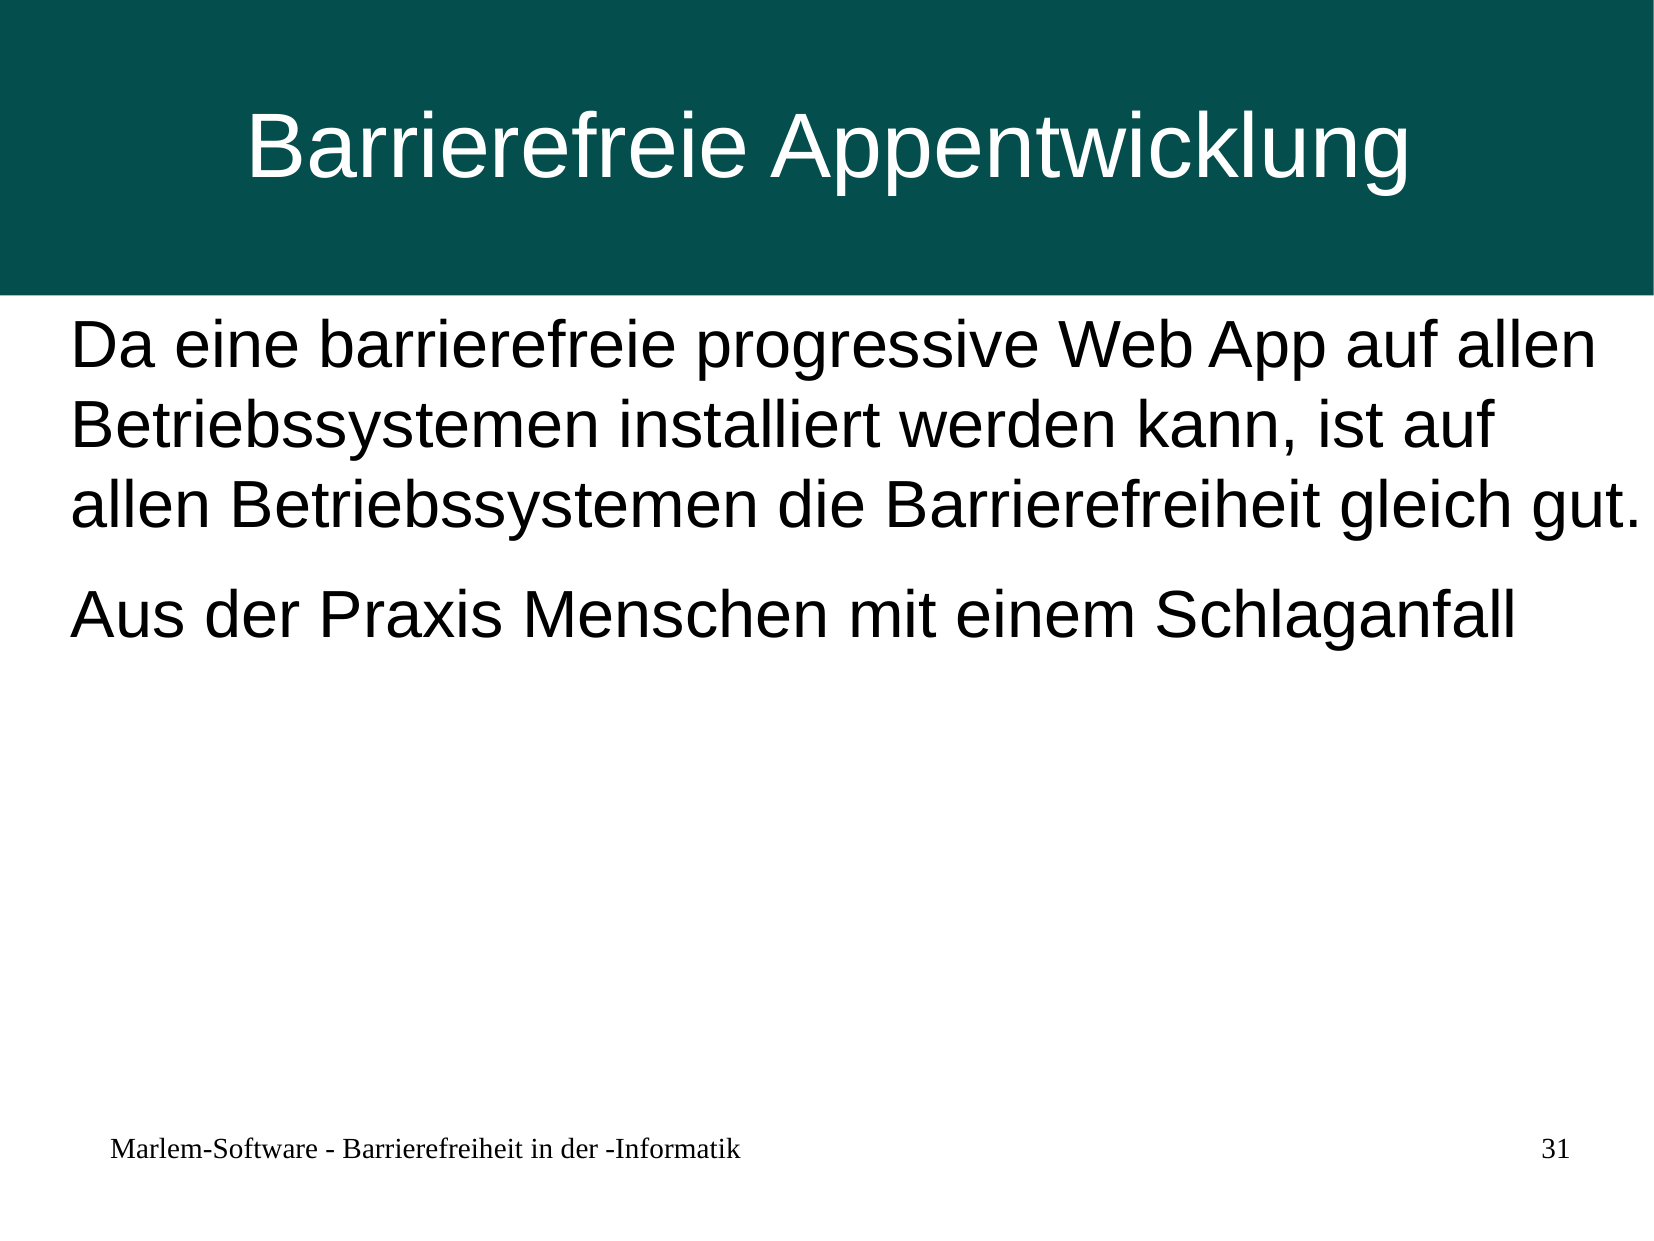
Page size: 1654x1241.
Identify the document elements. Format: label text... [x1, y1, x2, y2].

title Barrierefreie Appentwicklung [0, 0, 1654, 296]
list Da eine barrierefreie progressive Web App auf allen Betriebssystemen installiert werden kann, ist auf allen Betriebssystemen die Barrierefreiheit gleich gut. Aus der Praxis Menschen mit einem Schlaganfall [0, 301, 1654, 1069]
